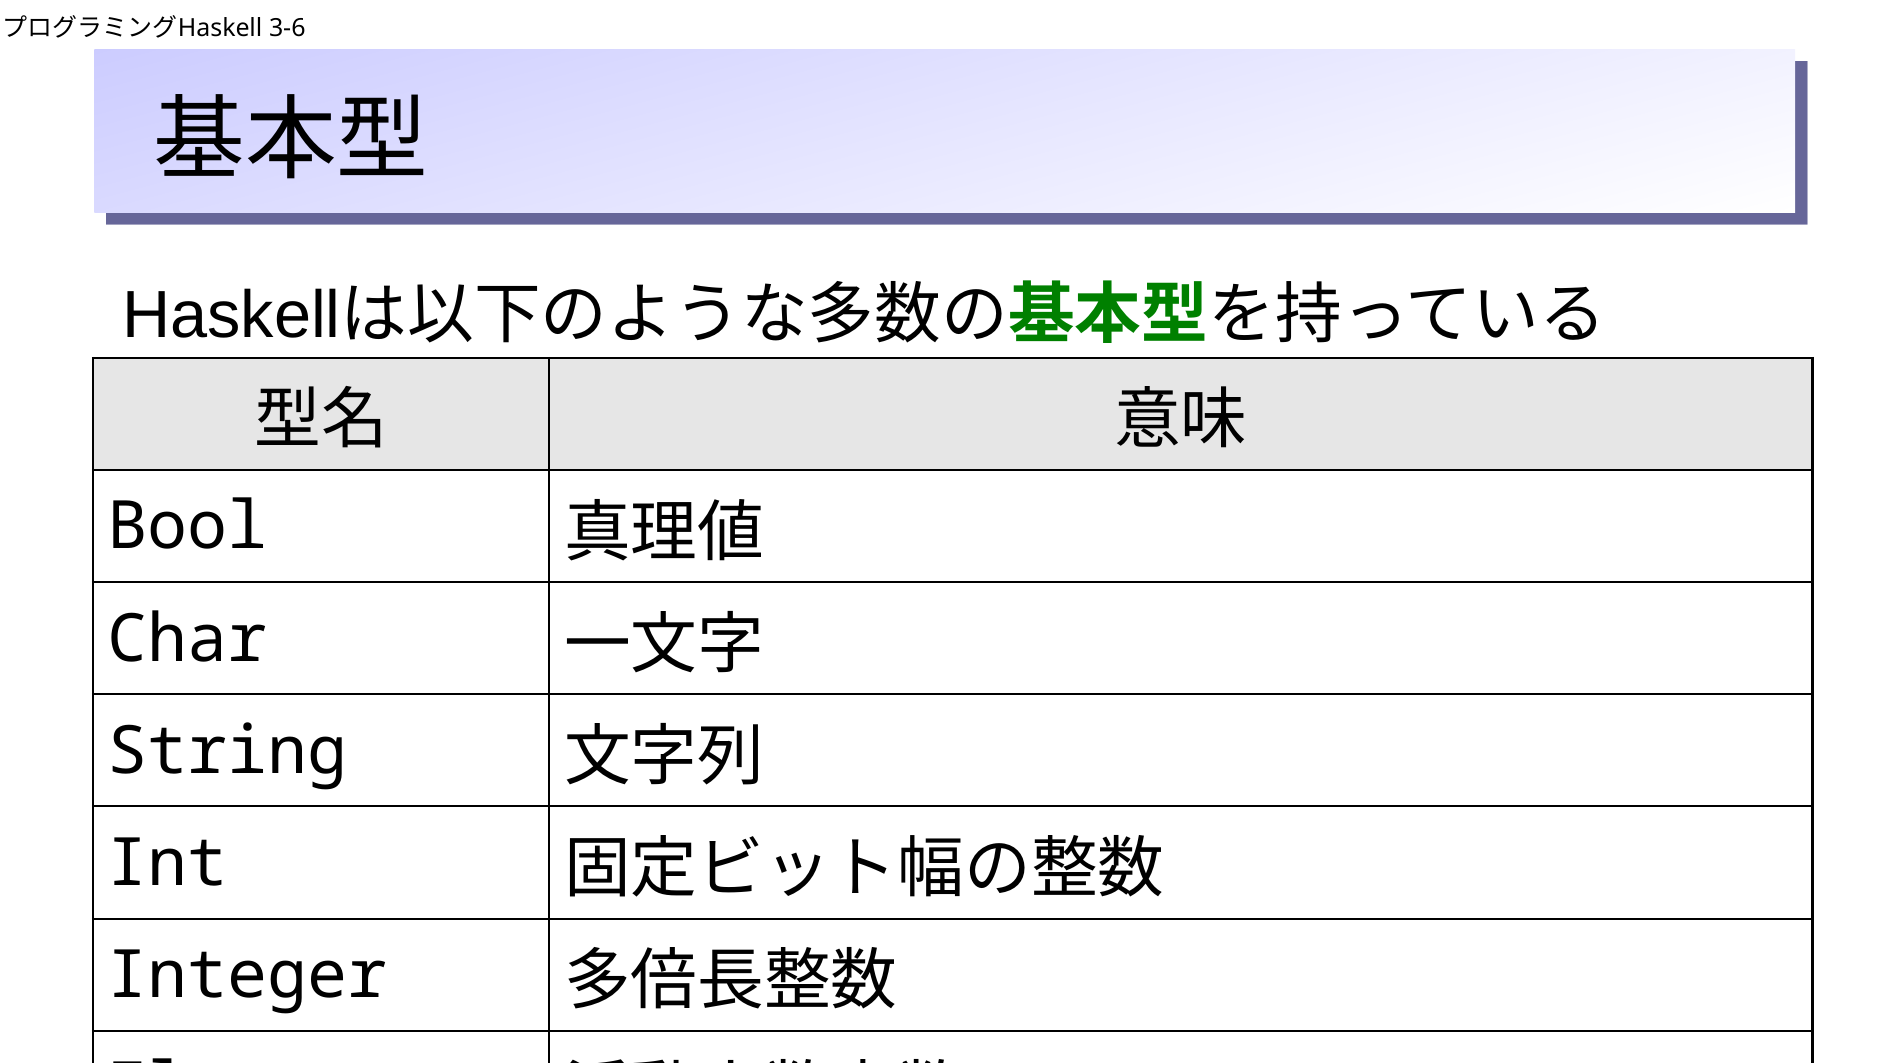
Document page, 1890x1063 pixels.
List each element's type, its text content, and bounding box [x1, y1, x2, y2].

table_cell Char [94, 583, 548, 693]
table_cell 文字列 [550, 695, 1811, 805]
table_cell Int [94, 807, 548, 918]
table_header 型名 [94, 359, 548, 469]
table_cell 多倍長整数 [550, 920, 1811, 1030]
text_box Haskellは以下のような多数の基本型を持っている [107, 252, 1800, 343]
table_cell Bool [94, 471, 548, 581]
table_cell Float [94, 1032, 548, 1063]
table_cell Integer [94, 920, 548, 1030]
table_header 意味 [550, 359, 1811, 469]
table_cell 浮動小数点数 [550, 1032, 1811, 1063]
table_cell String [94, 695, 548, 805]
table_cell 固定ビット幅の整数 [550, 807, 1811, 918]
title 基本型 [94, 49, 1796, 213]
table_cell 真理値 [550, 471, 1811, 581]
table_cell 一文字 [550, 583, 1811, 693]
